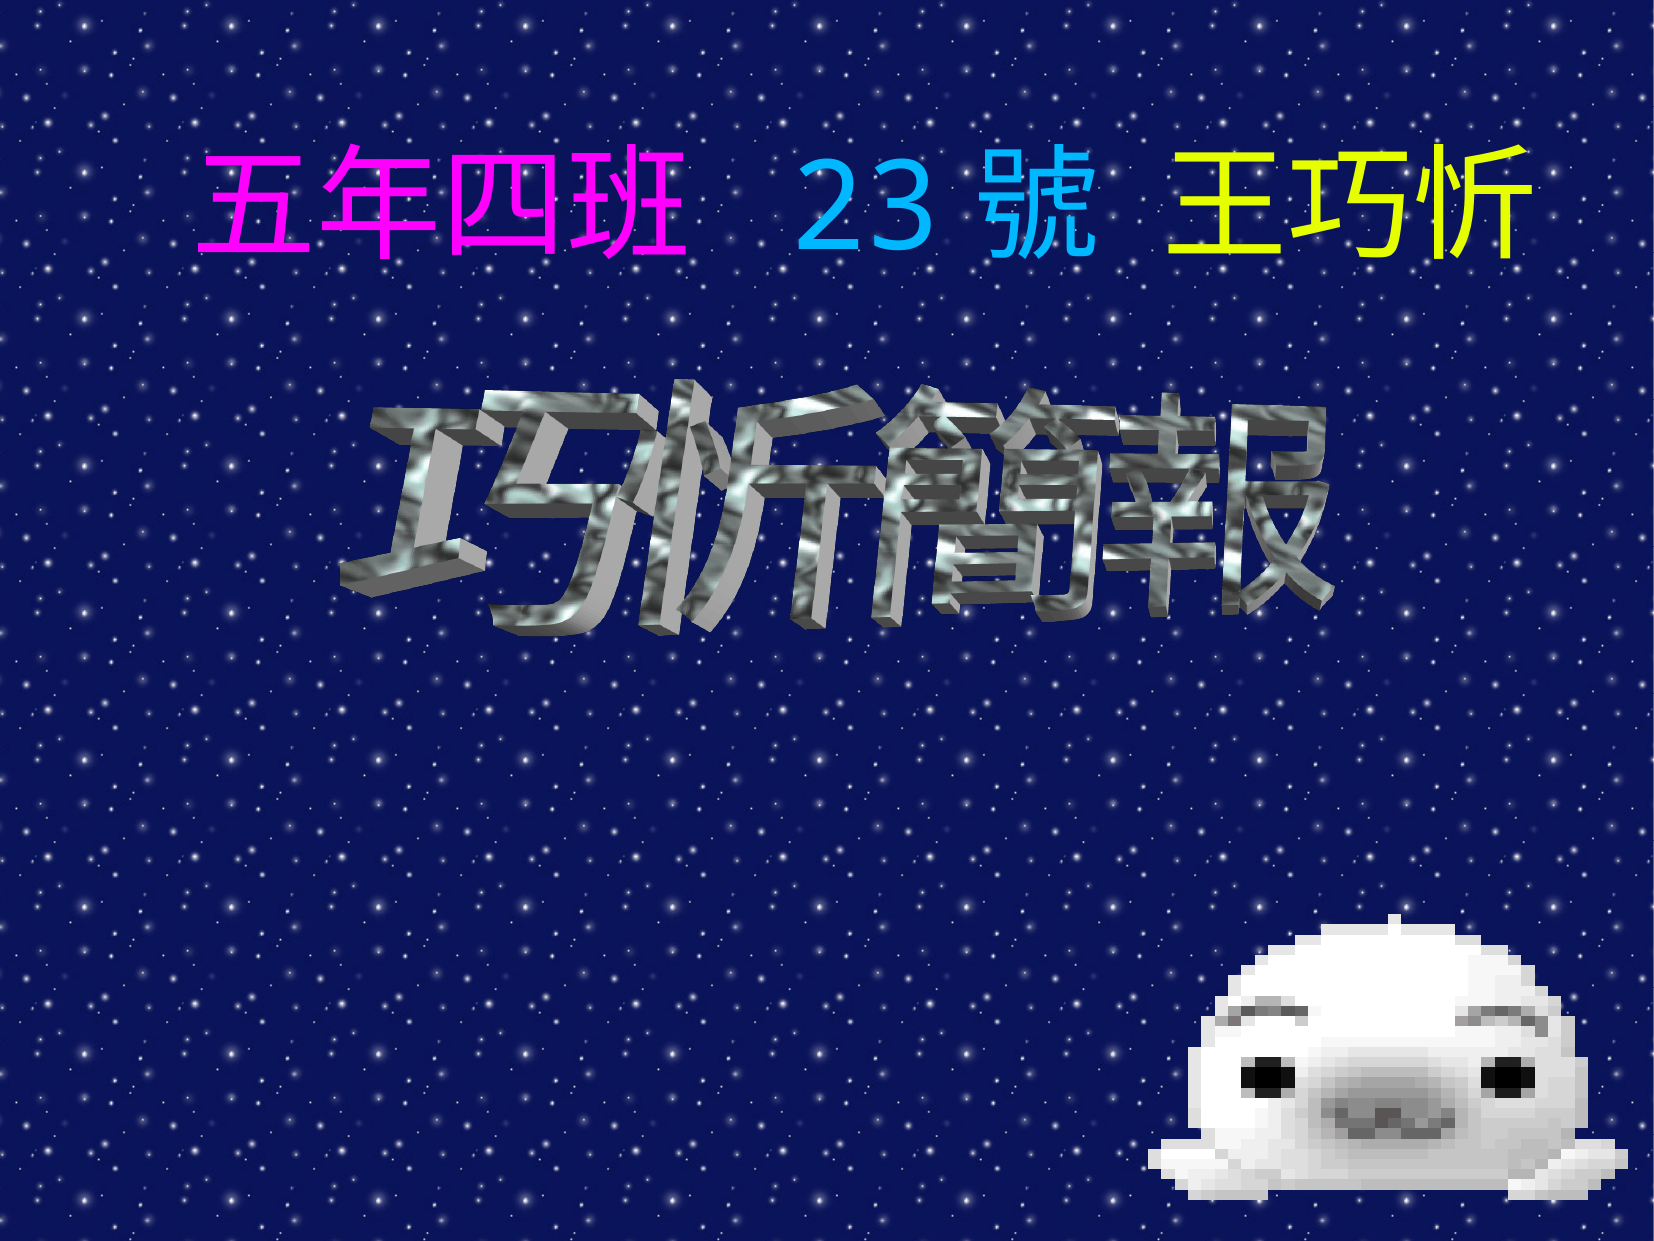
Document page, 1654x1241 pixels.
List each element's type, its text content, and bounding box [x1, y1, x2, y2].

picture [0, 0, 1654, 1241]
text_box 五年四班 23號 王巧忻 [177, 97, 1555, 355]
